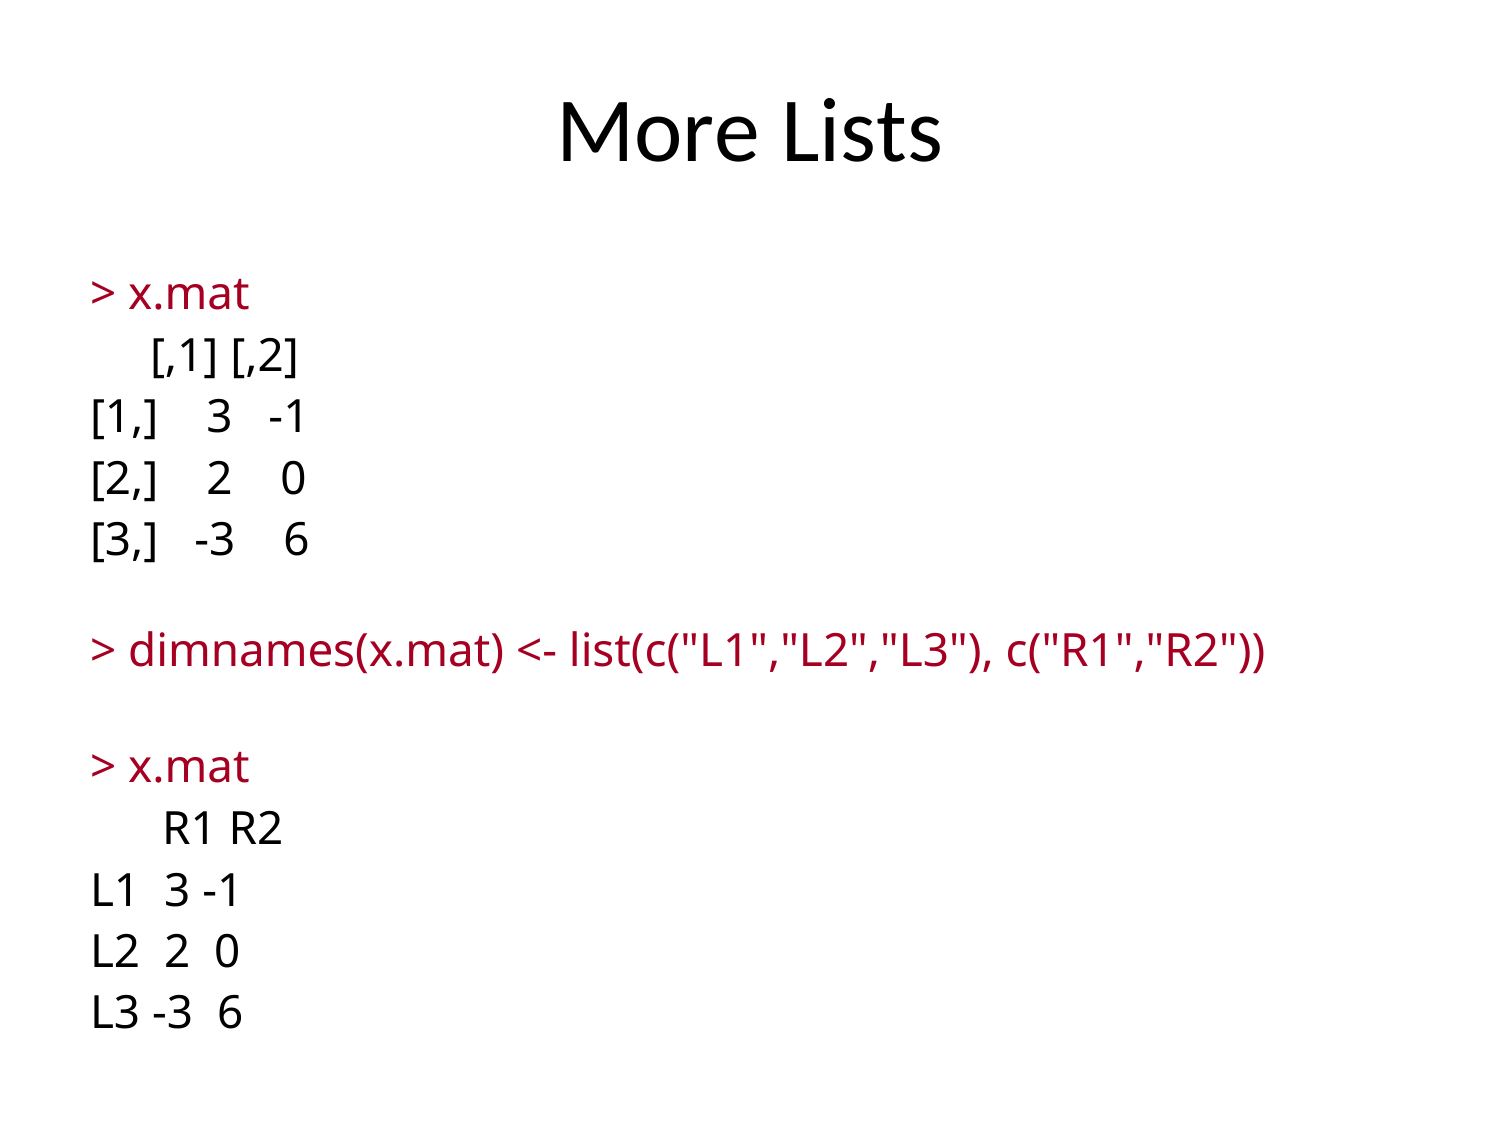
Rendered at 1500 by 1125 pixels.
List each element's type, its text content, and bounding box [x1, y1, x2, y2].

title More Lists [75, 45, 1426, 233]
list > x.mat [,1] [,2] [1,] 3 -1 [2,] 2 0 [3,] -3 6 > dimnames(x.mat) <- list(c("L1","L2","L3"), c("R1","R2")) > x.mat R1 R2 L1 3 -1 L2 2 0 L3 -3 6 [75, 262, 1426, 1026]
